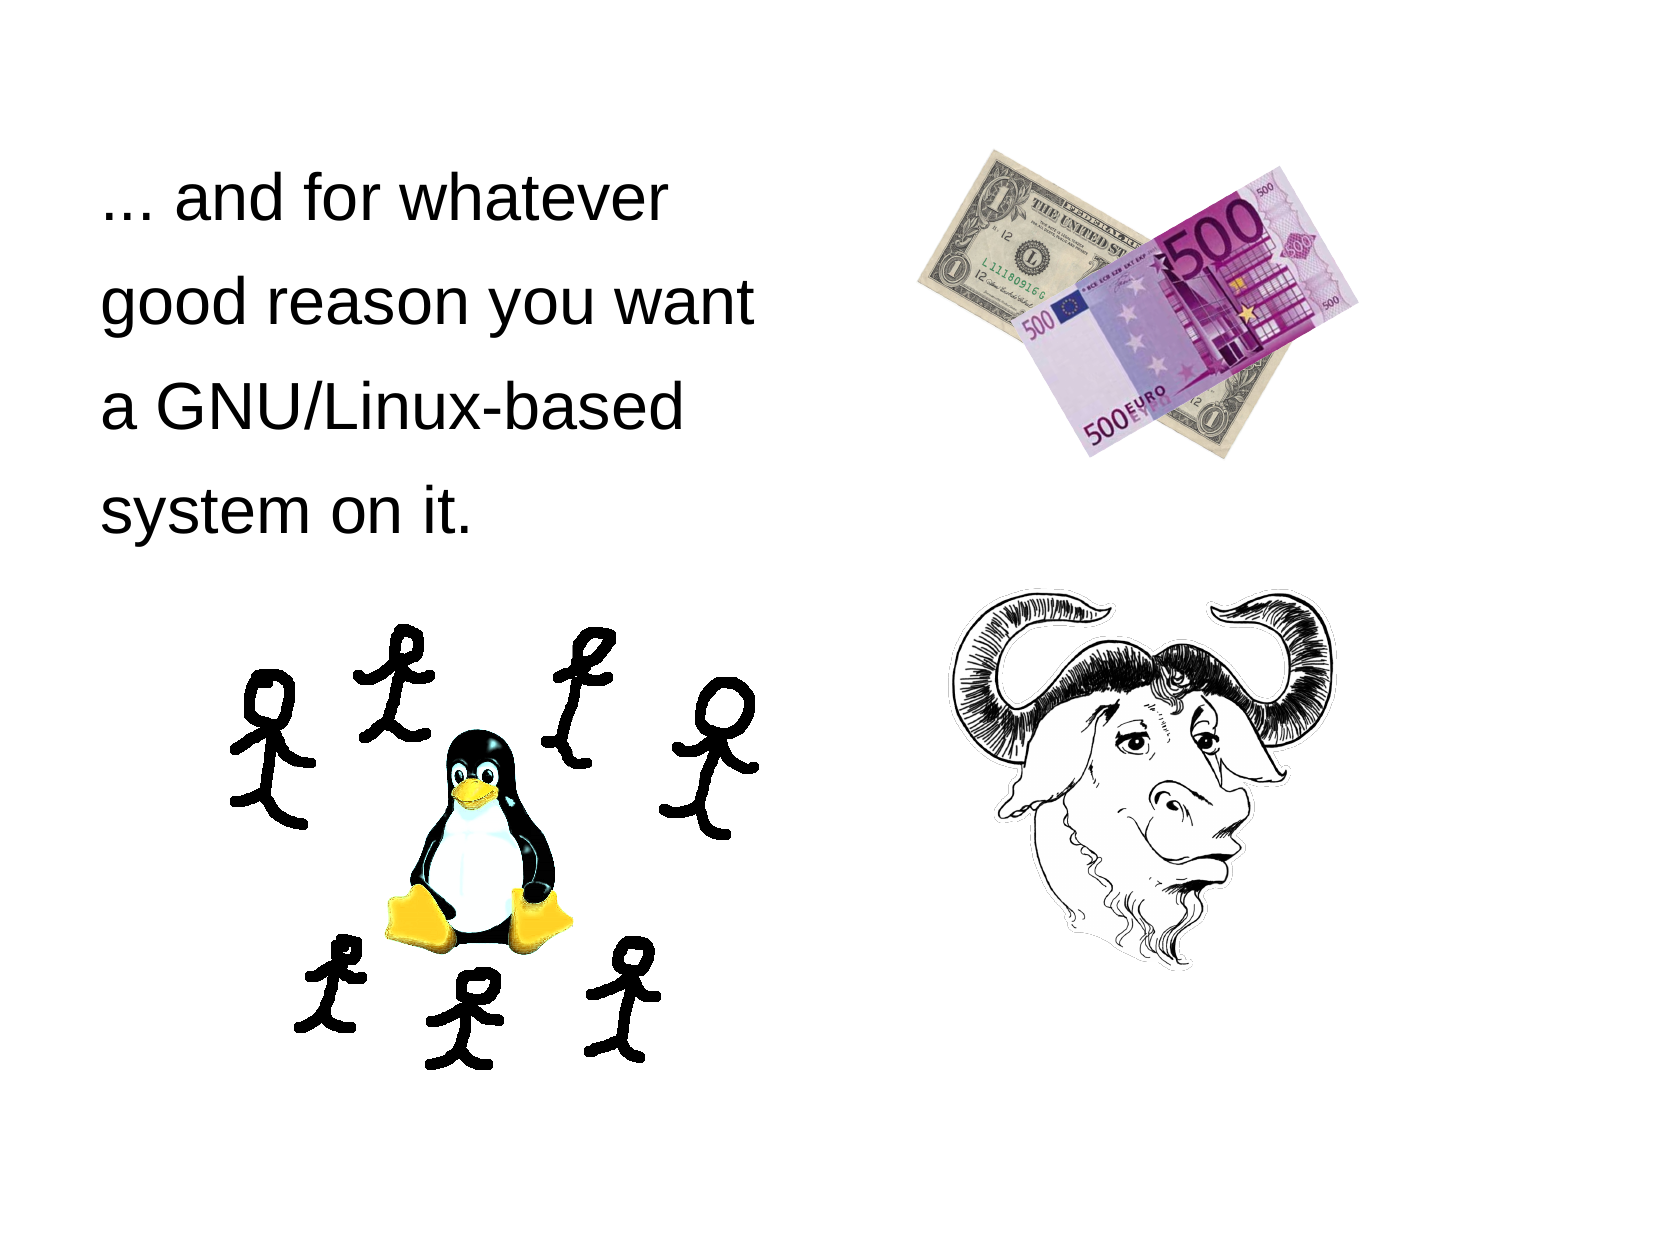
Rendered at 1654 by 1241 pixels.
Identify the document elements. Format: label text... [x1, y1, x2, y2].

picture [192, 608, 827, 1085]
list ... and for whatever good reason you want a GNU/Linux-based system on it. [82, 160, 1571, 964]
picture [915, 147, 1359, 461]
picture [915, 550, 1357, 993]
